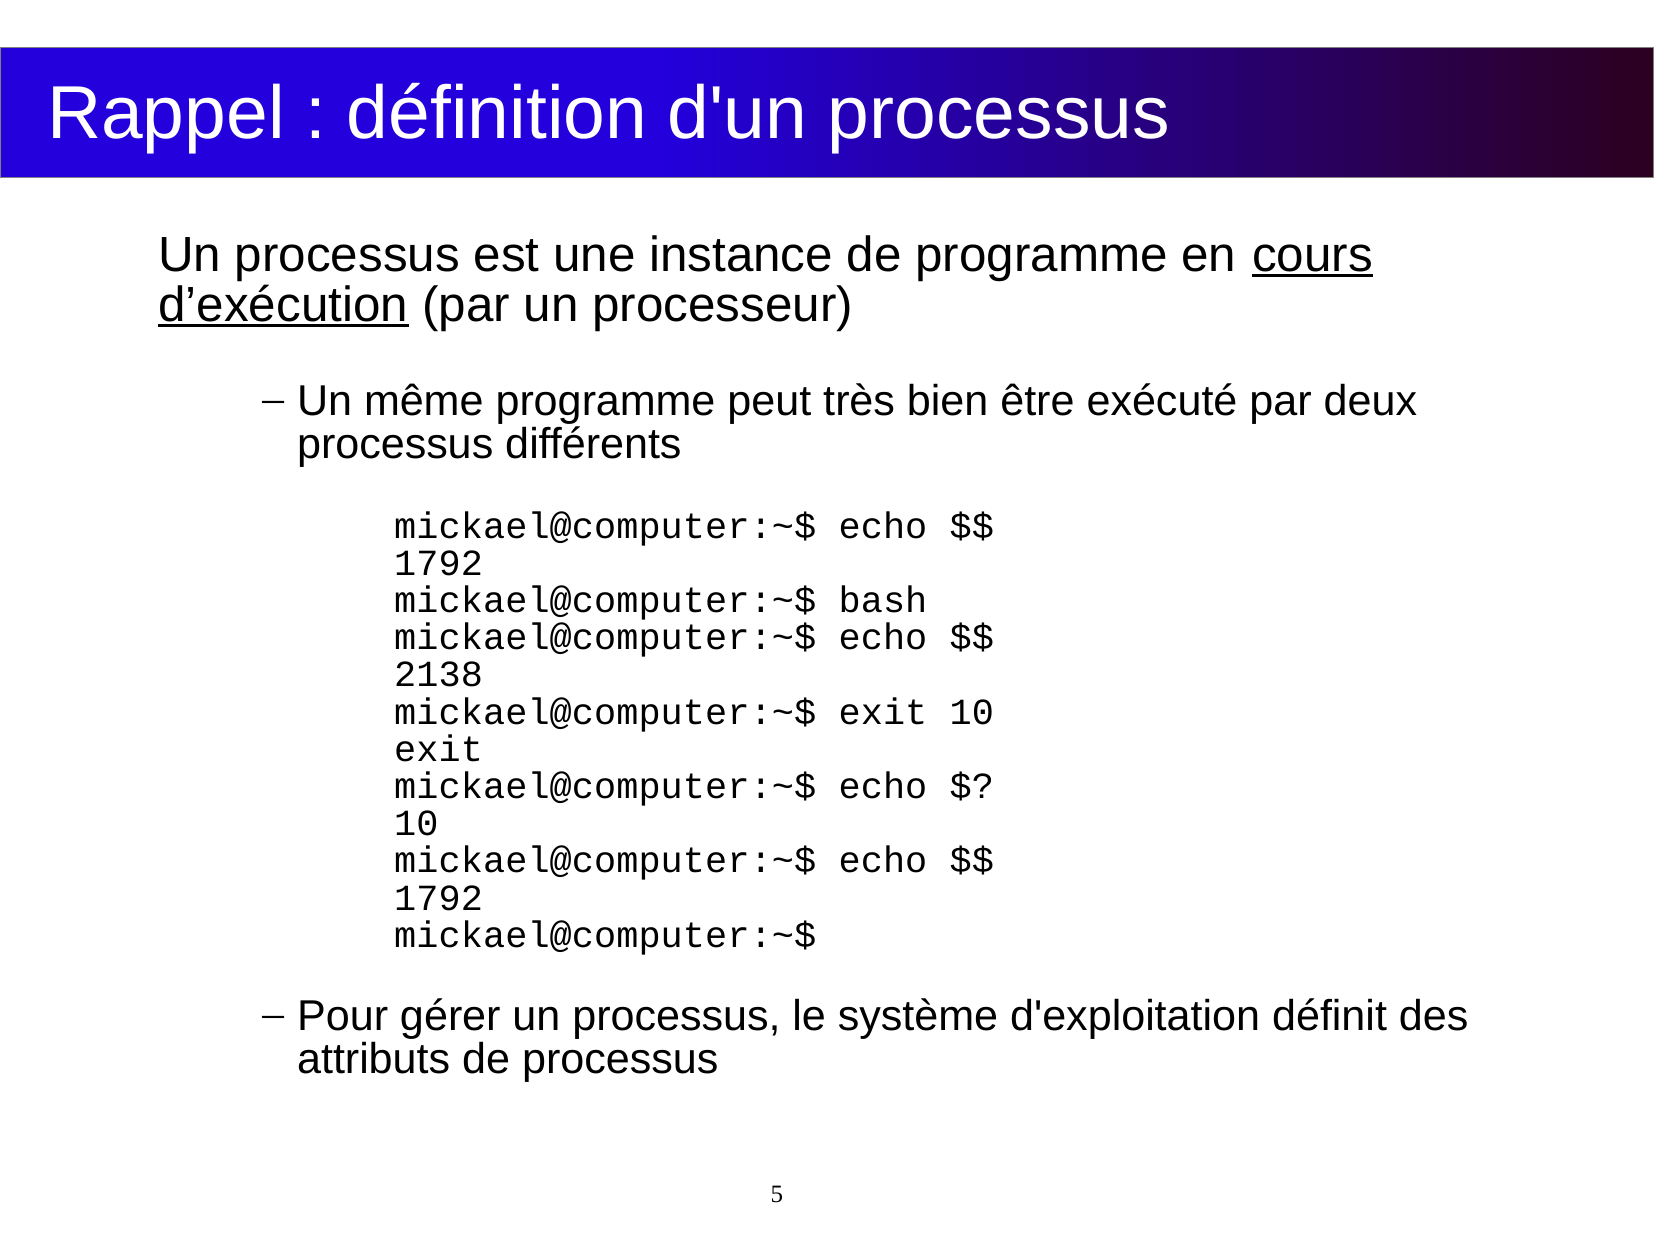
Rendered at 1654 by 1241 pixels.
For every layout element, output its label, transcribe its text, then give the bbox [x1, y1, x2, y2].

list Un processus est une instance de programme en cours d’exécution (par un processeur) Un même programme peut très bien être exécuté par deux processus différents mickael@computer:~$ echo $$ 1792 mickael@computer:~$ bash mickael@computer:~$ echo $$ 2138 mickael@computer:~$ exit 10 exit mickael@computer:~$ echo $? 10 mickael@computer:~$ echo $$ 1792 mickael@computer:~$ Pour gérer un processus, le système d'exploitation définit des attributs de processus [116, 231, 1528, 1087]
title Rappel : définition d'un processus [47, 6, 1477, 225]
